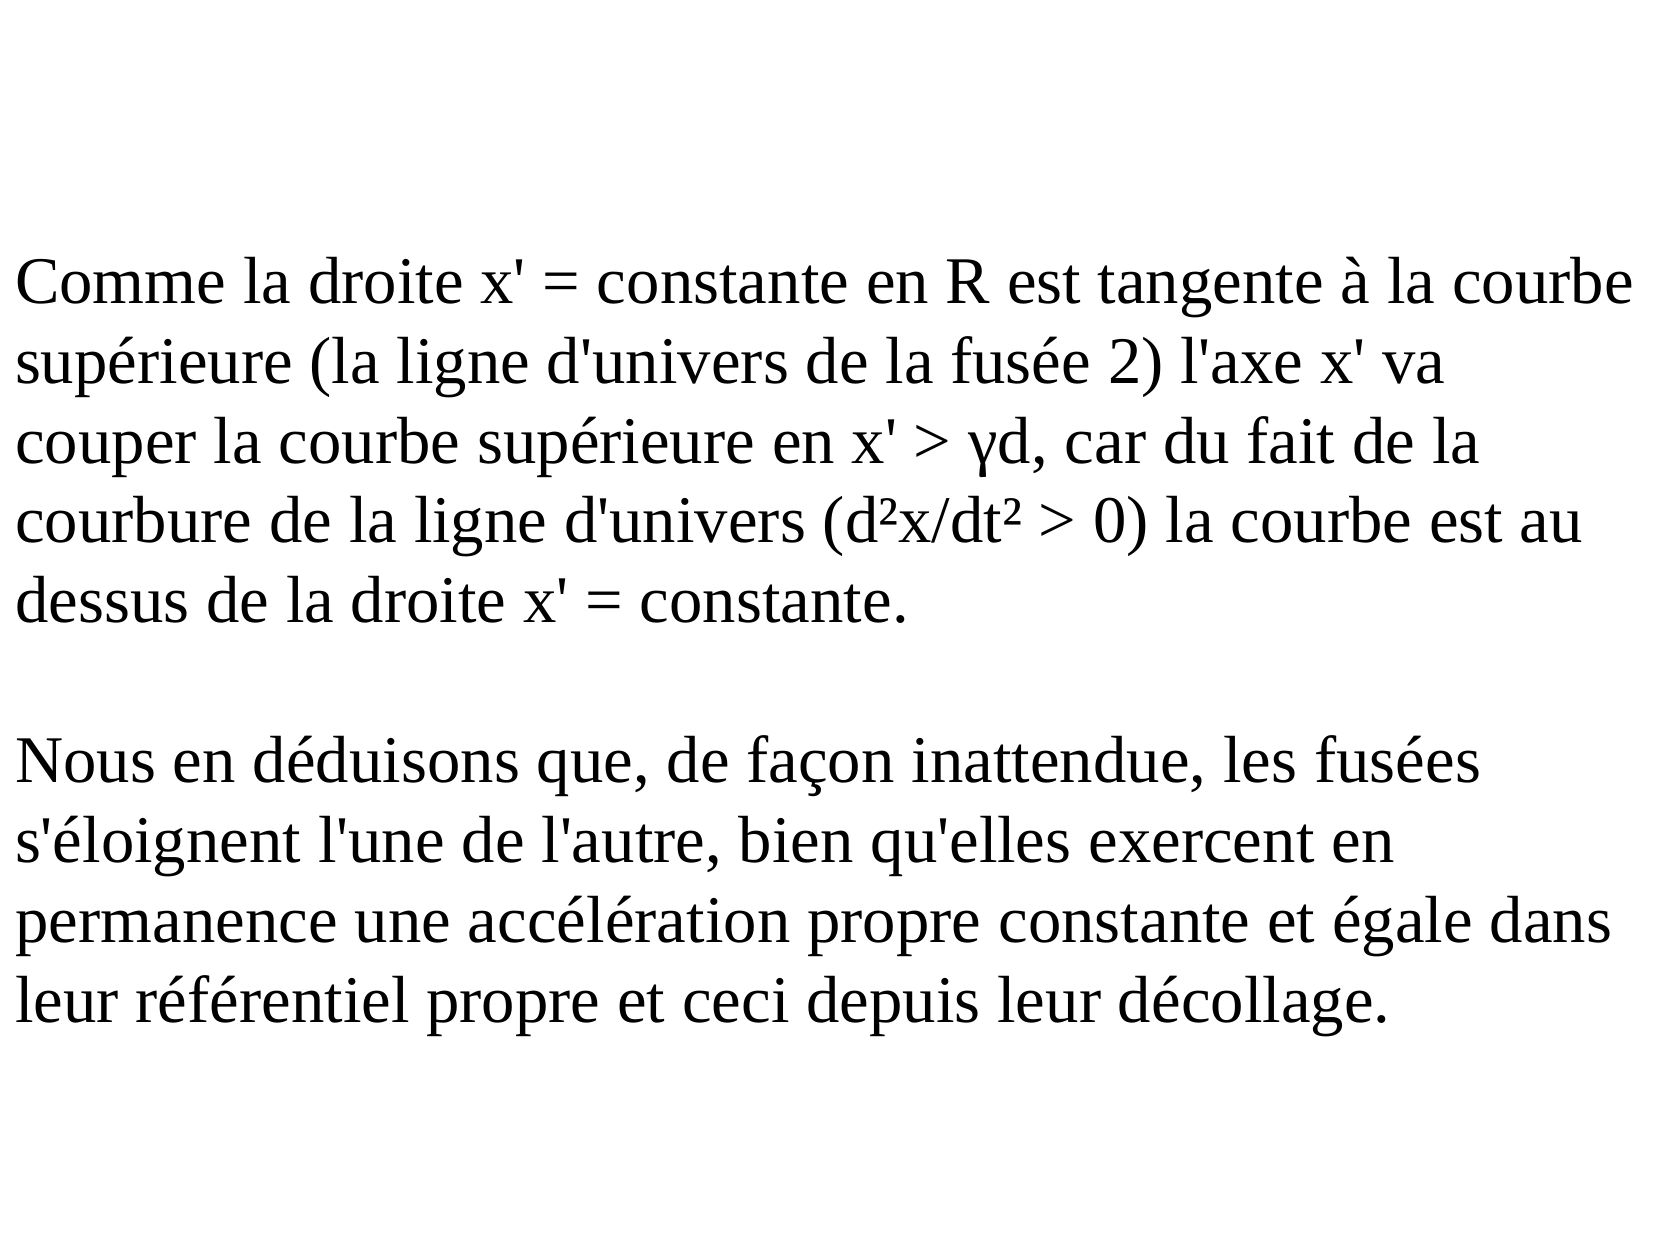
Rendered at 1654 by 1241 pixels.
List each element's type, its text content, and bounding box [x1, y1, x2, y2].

text_box Comme la droite x' = constante en R est tangente à la courbe supérieure (la ligne d'univers de la fusée 2) l'axe x' va couper la courbe supérieure en x' > γd, car du fait de la courbure de la ligne d'univers (d²x/dt² > 0) la courbe est au dessus de la droite x' = constante. Nous en déduisons que, de façon inattendue, les fusées s'éloignent l'une de l'autre, bien qu'elles exercent en permanence une accélération propre constante et égale dans leur référentiel propre et ceci depuis leur décollage. [0, 228, 1654, 1052]
